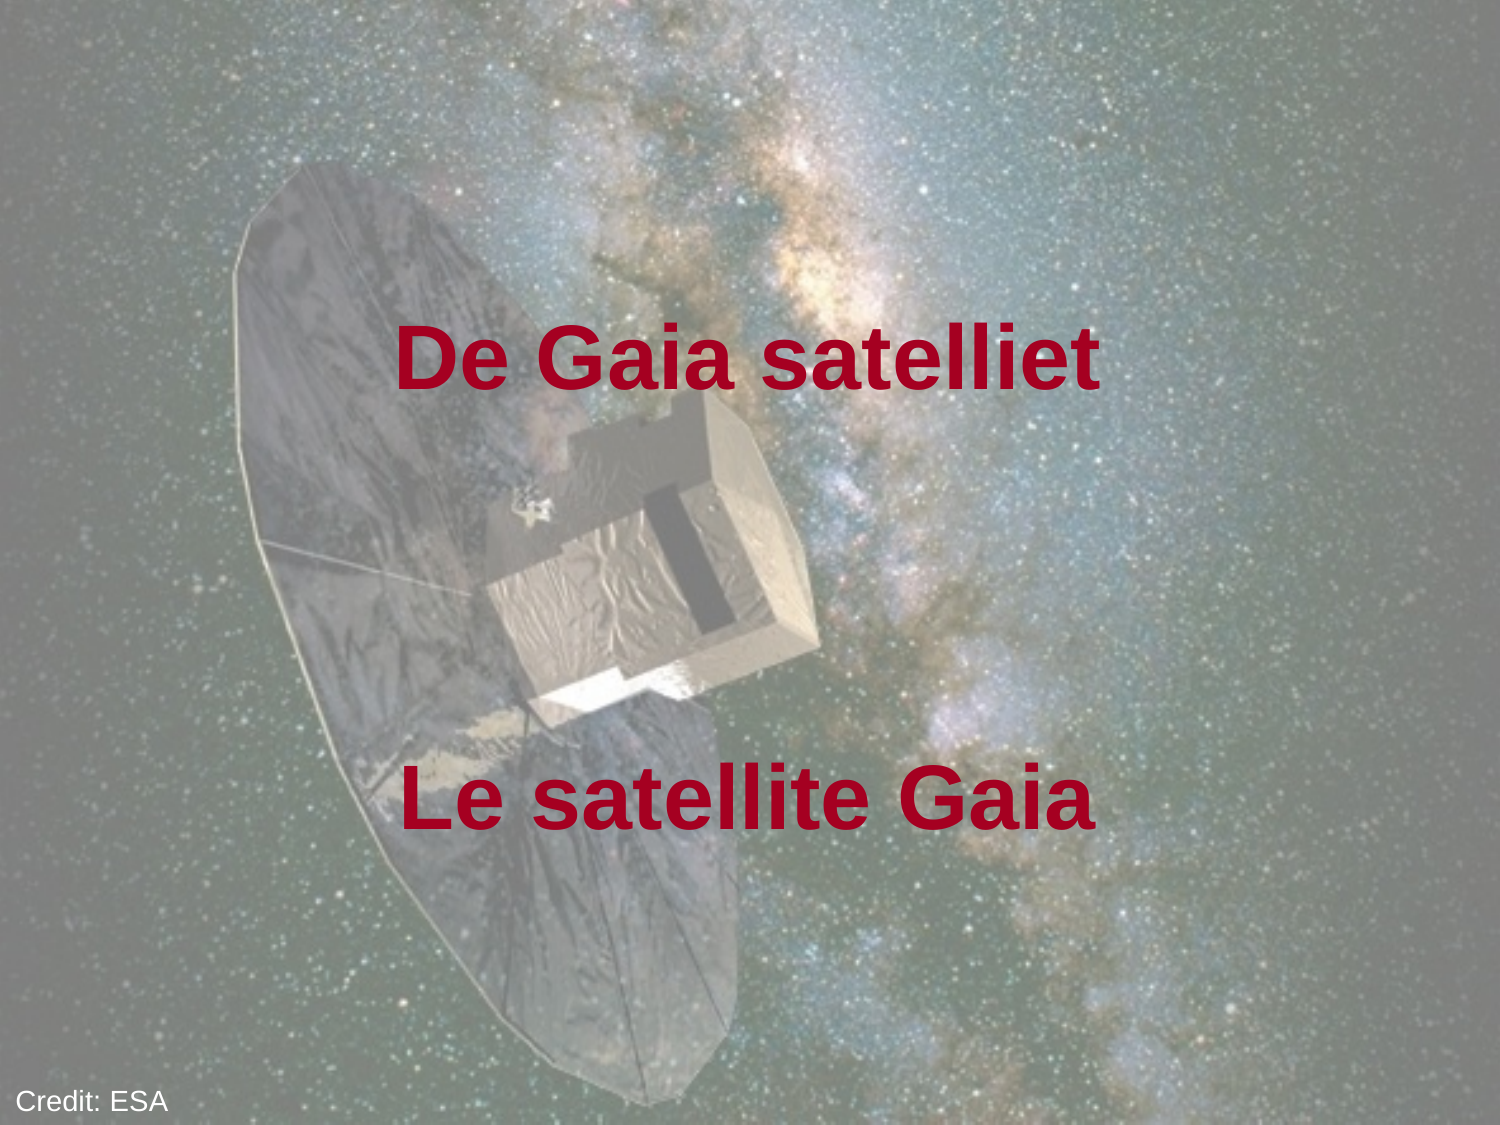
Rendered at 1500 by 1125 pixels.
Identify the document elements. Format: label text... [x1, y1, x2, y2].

title De Gaia satelliet Le satellite Gaia [112, 349, 1383, 797]
picture [0, 0, 1500, 1125]
text_box Credit: ESA [0, 1074, 184, 1125]
